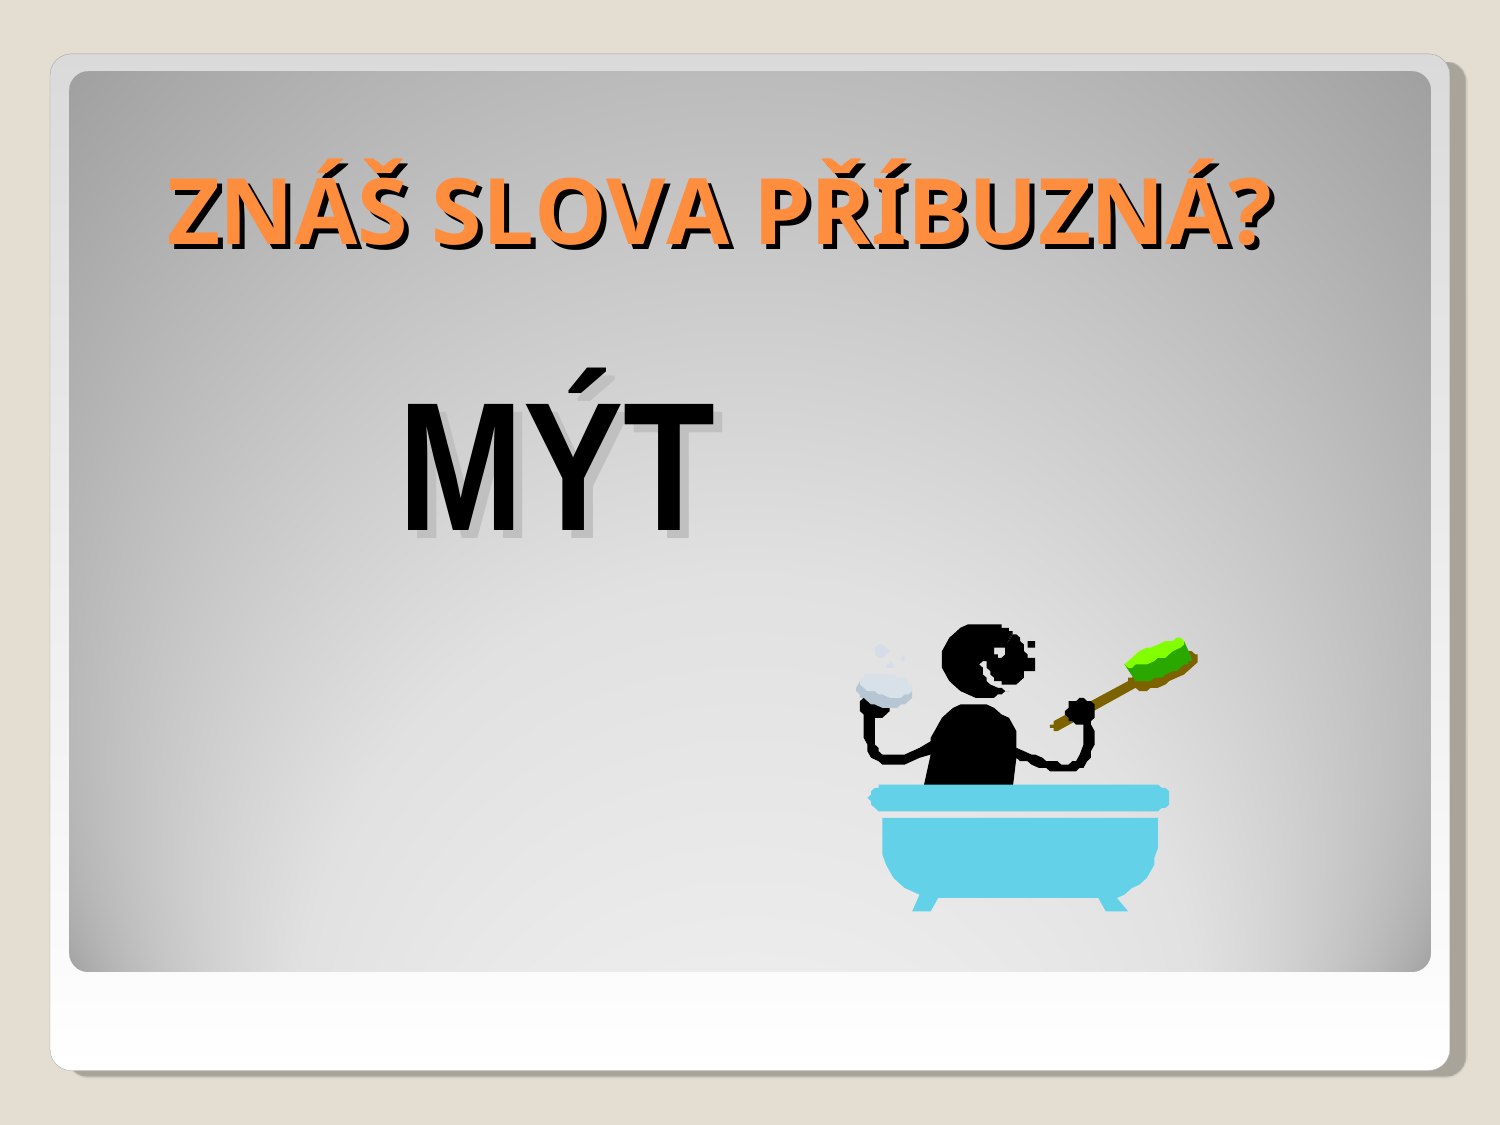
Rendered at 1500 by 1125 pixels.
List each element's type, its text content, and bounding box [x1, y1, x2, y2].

picture [69, 71, 1431, 972]
text_box MÝT [383, 295, 916, 591]
text_box ZNÁŠ SLOVA PŘÍBUZNÁ? [59, 118, 1382, 296]
